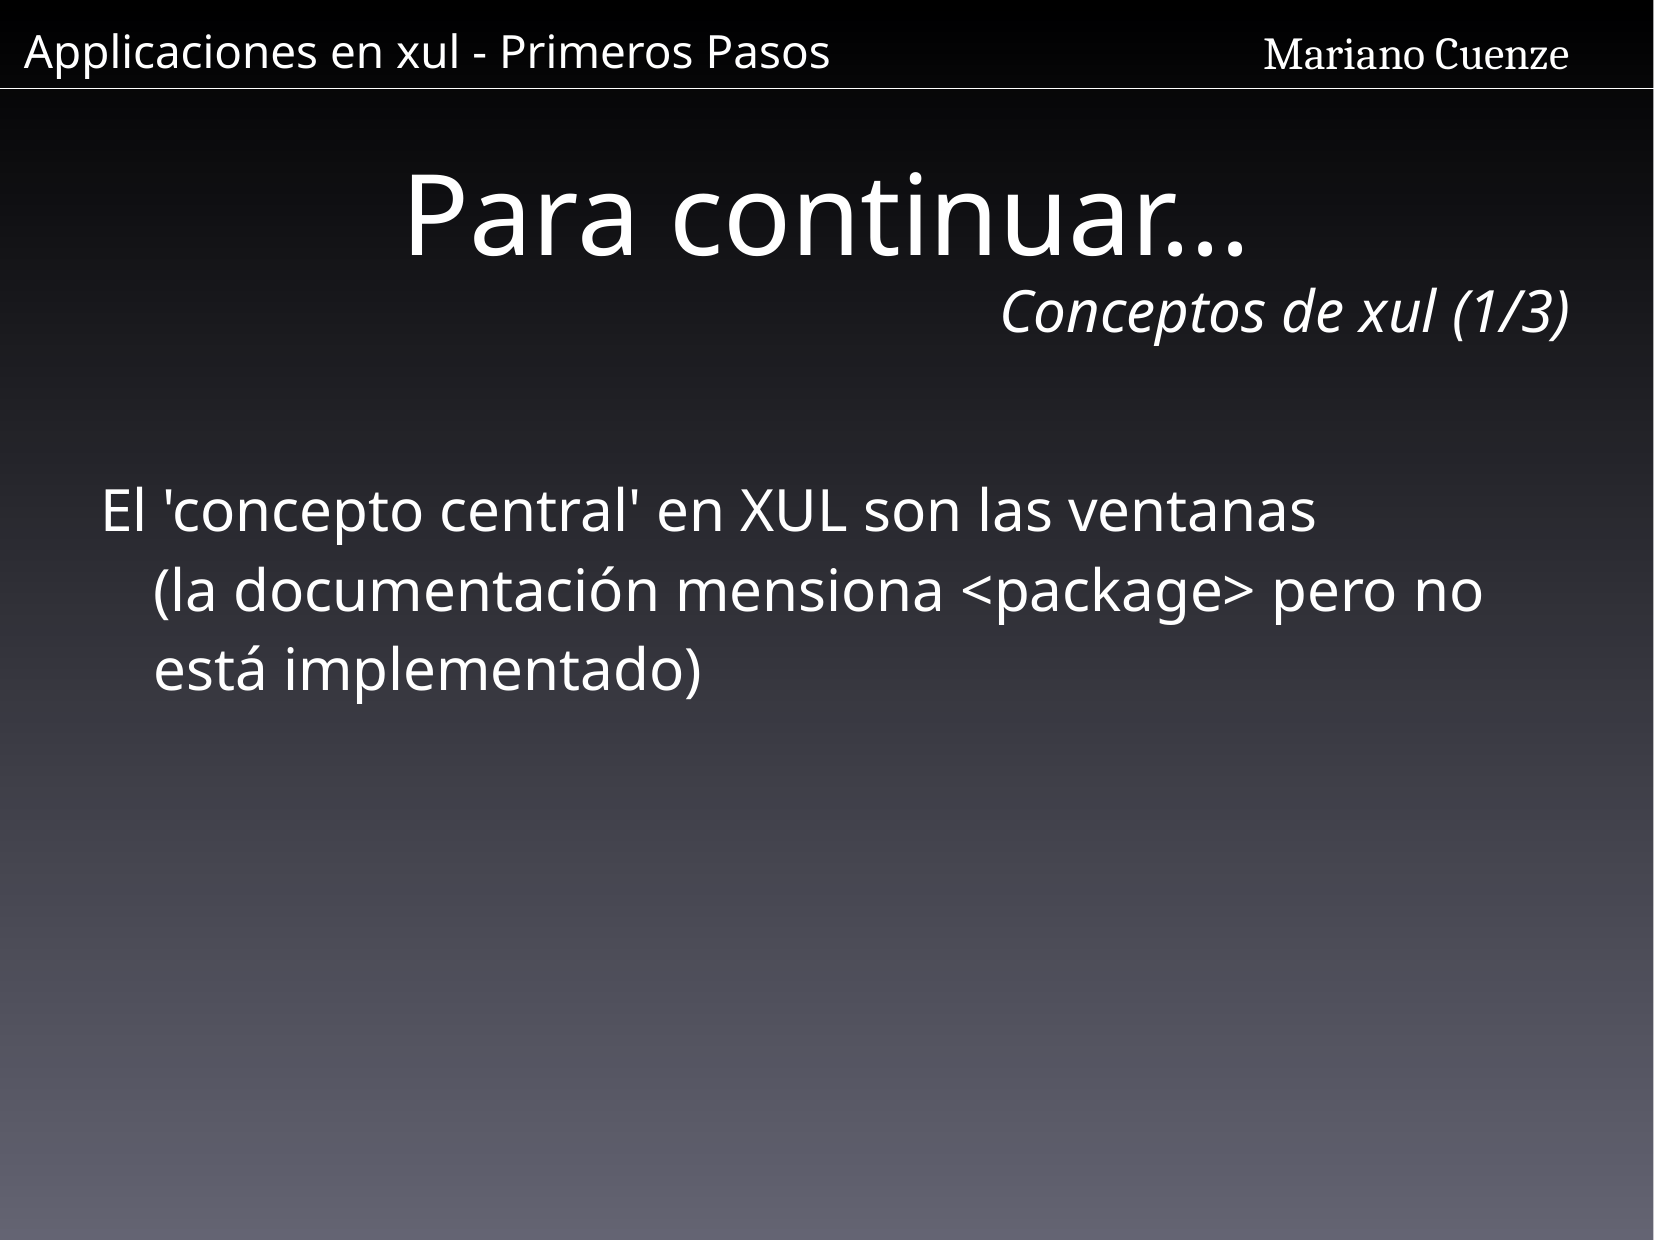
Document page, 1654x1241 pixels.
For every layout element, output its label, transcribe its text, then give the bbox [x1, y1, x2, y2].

title Para continuar... [82, 108, 1571, 265]
title Conceptos de xul (1/3) [82, 265, 1571, 349]
text_box Mariano Cuenze [1249, 20, 1648, 88]
text_box Applicaciones en xul - Primeros Pasos [9, 11, 899, 80]
list El 'concepto central' en XUL son las ventanas (la documentación mensiona <package> pero no está implementado) [82, 349, 1571, 1153]
